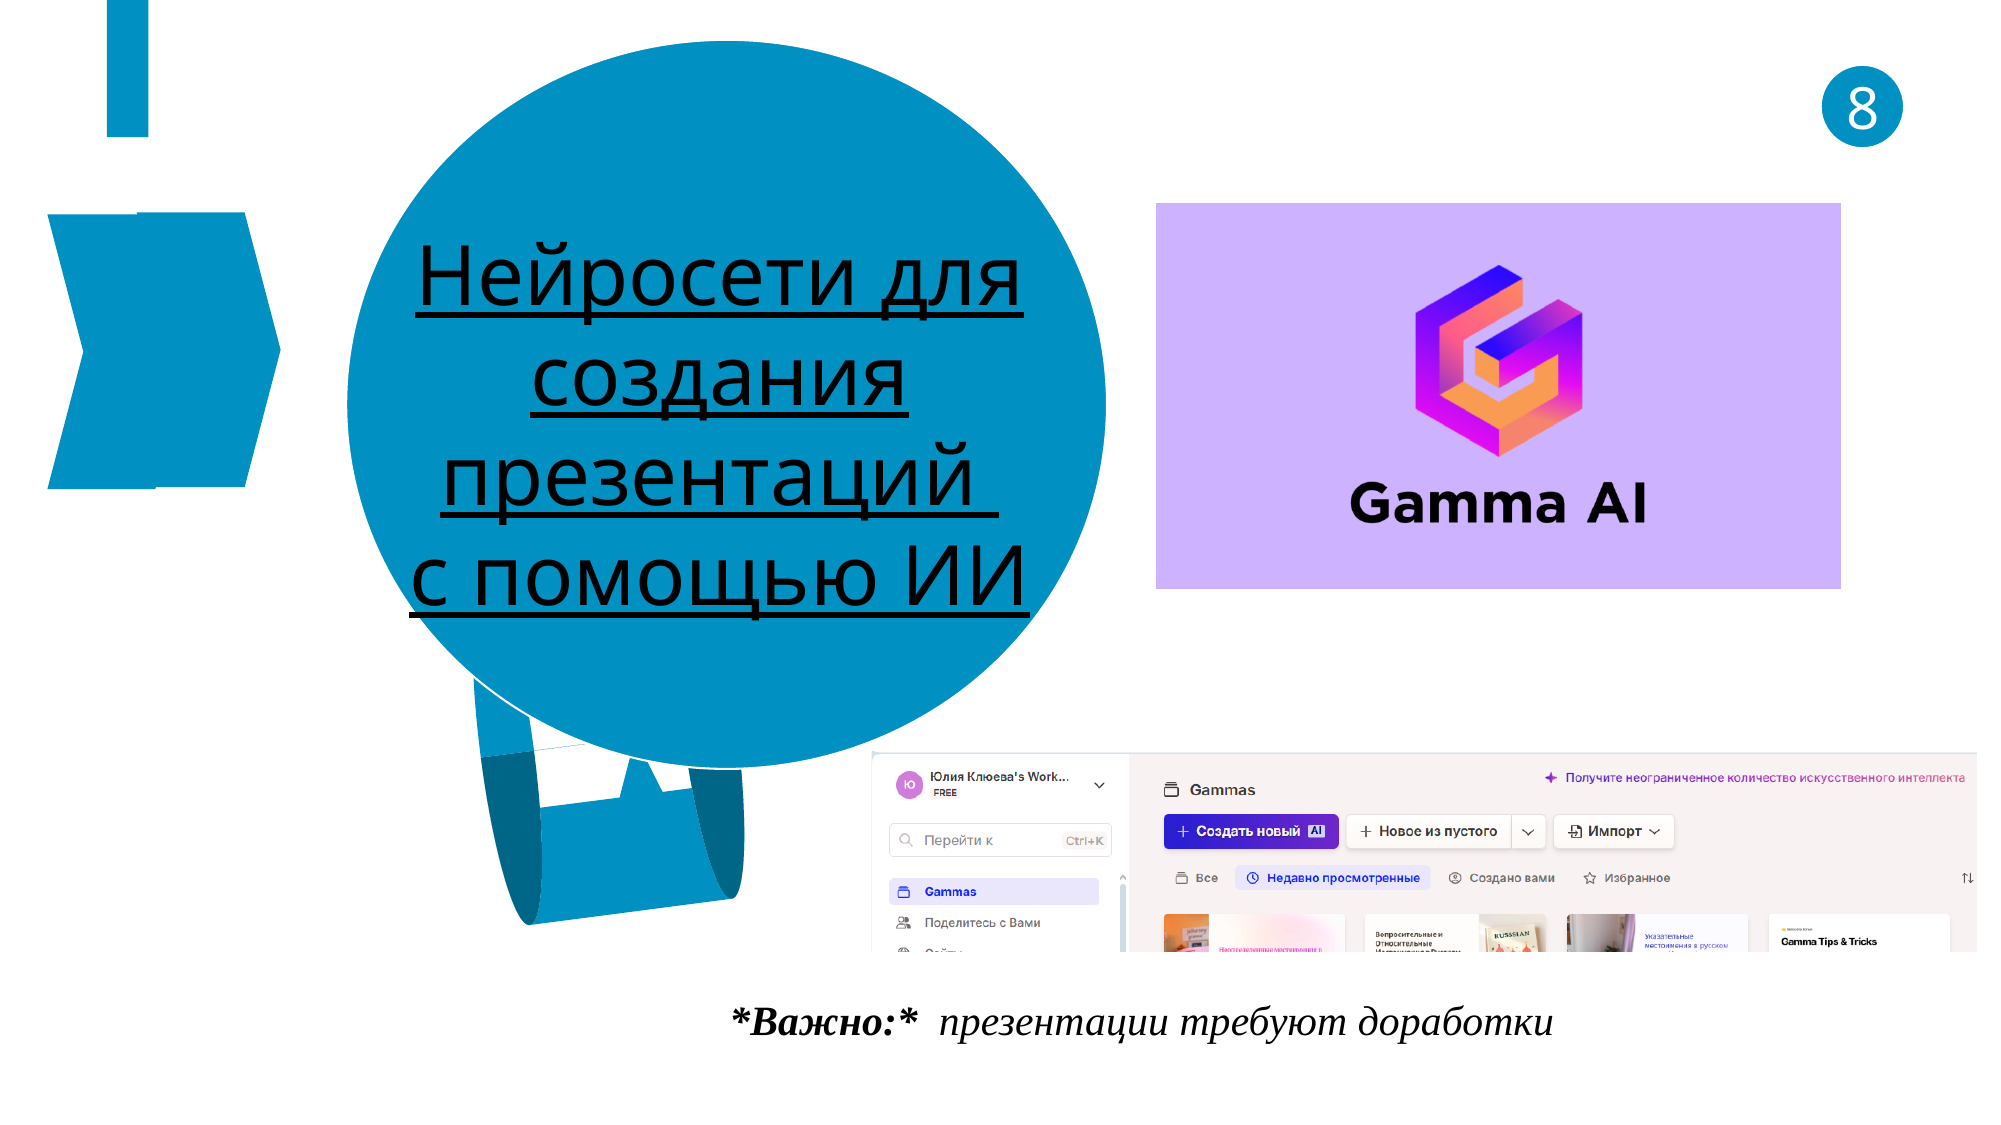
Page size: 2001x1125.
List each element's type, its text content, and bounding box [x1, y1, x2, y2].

text_box [1064, 236, 1107, 573]
text_box Нейросети для создания презентаций с помощью ИИ [375, 214, 1064, 630]
text_box [47, 212, 281, 490]
text_box [427, 630, 1026, 926]
picture [871, 751, 1977, 952]
picture [1156, 203, 1841, 589]
text_box [346, 265, 375, 544]
text_box *Важно:* презентации требуют доработки [353, 986, 1931, 1052]
text_box 8 [1819, 63, 1906, 150]
text_box [402, 39, 1052, 214]
text_box [106, 0, 149, 138]
